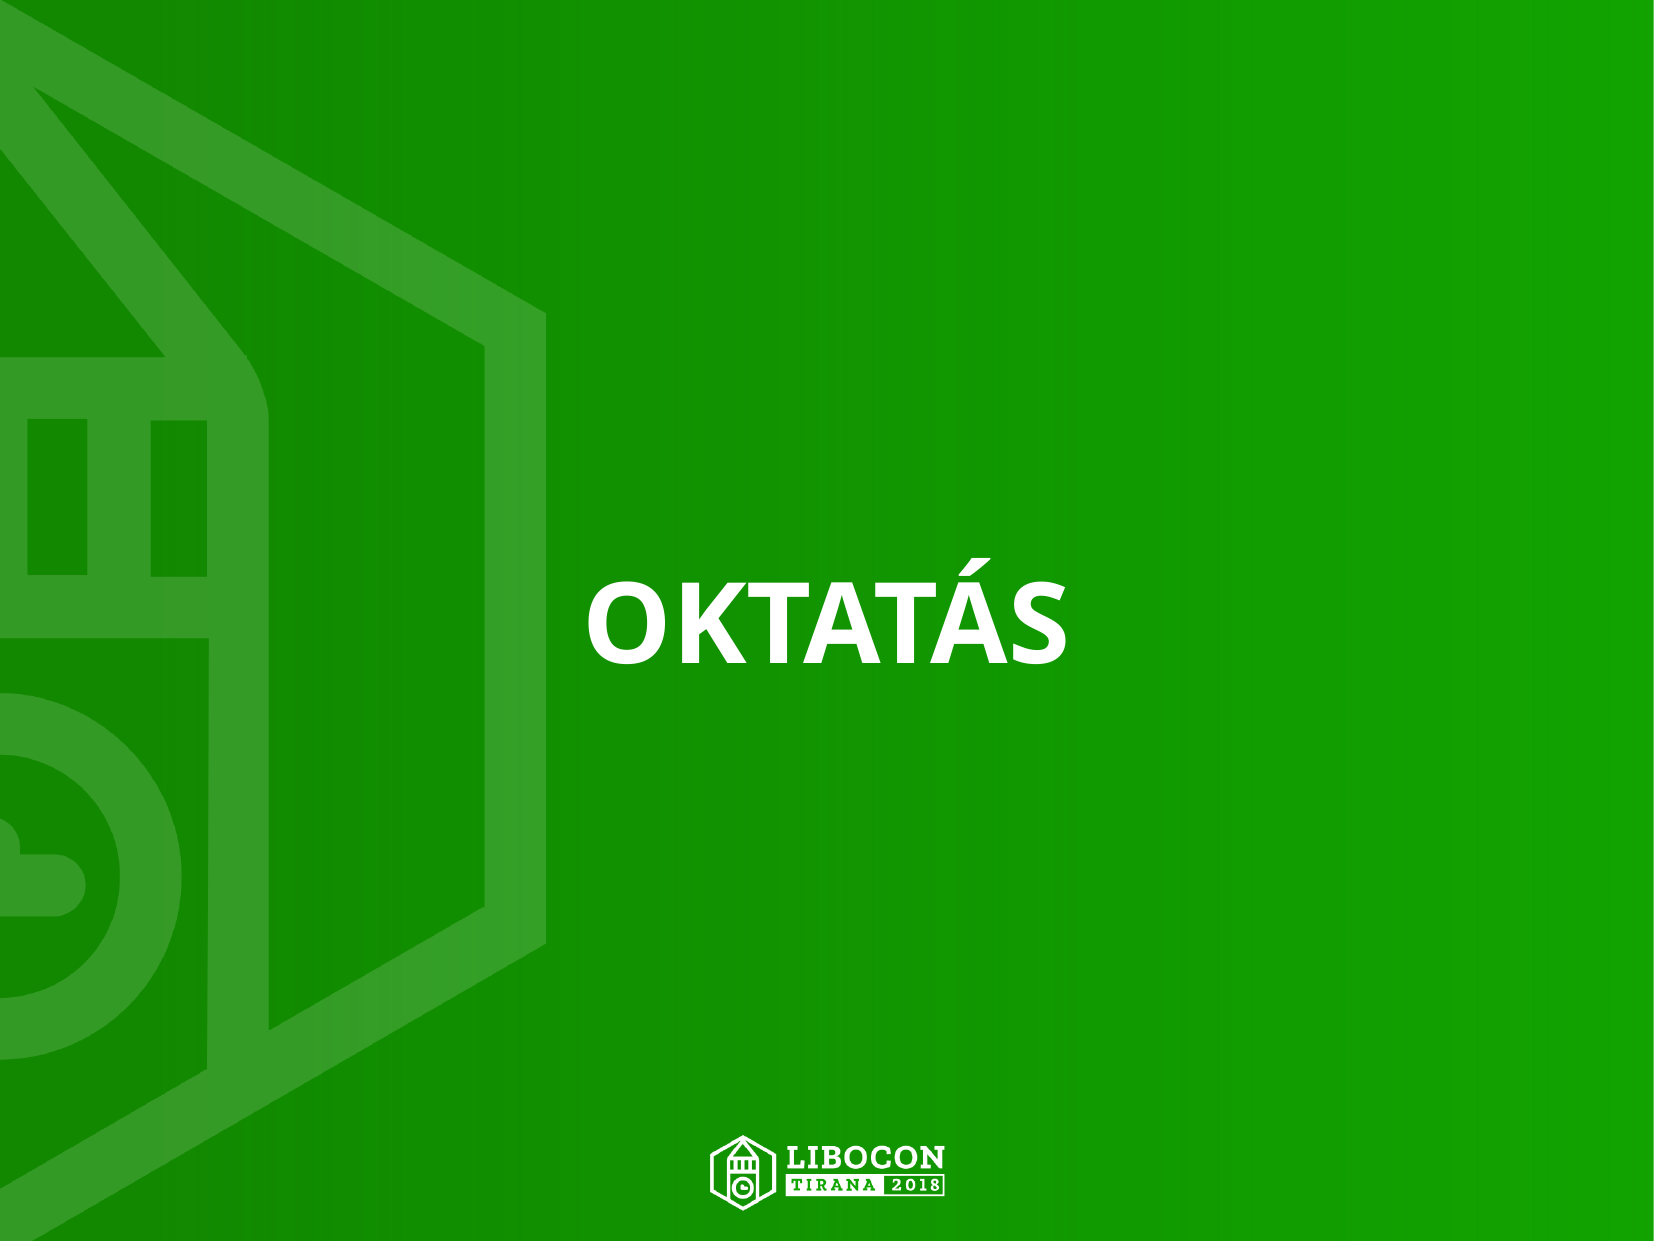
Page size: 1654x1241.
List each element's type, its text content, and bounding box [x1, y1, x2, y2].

picture [0, 0, 1654, 1241]
title OKTATÁS [82, 516, 1571, 724]
